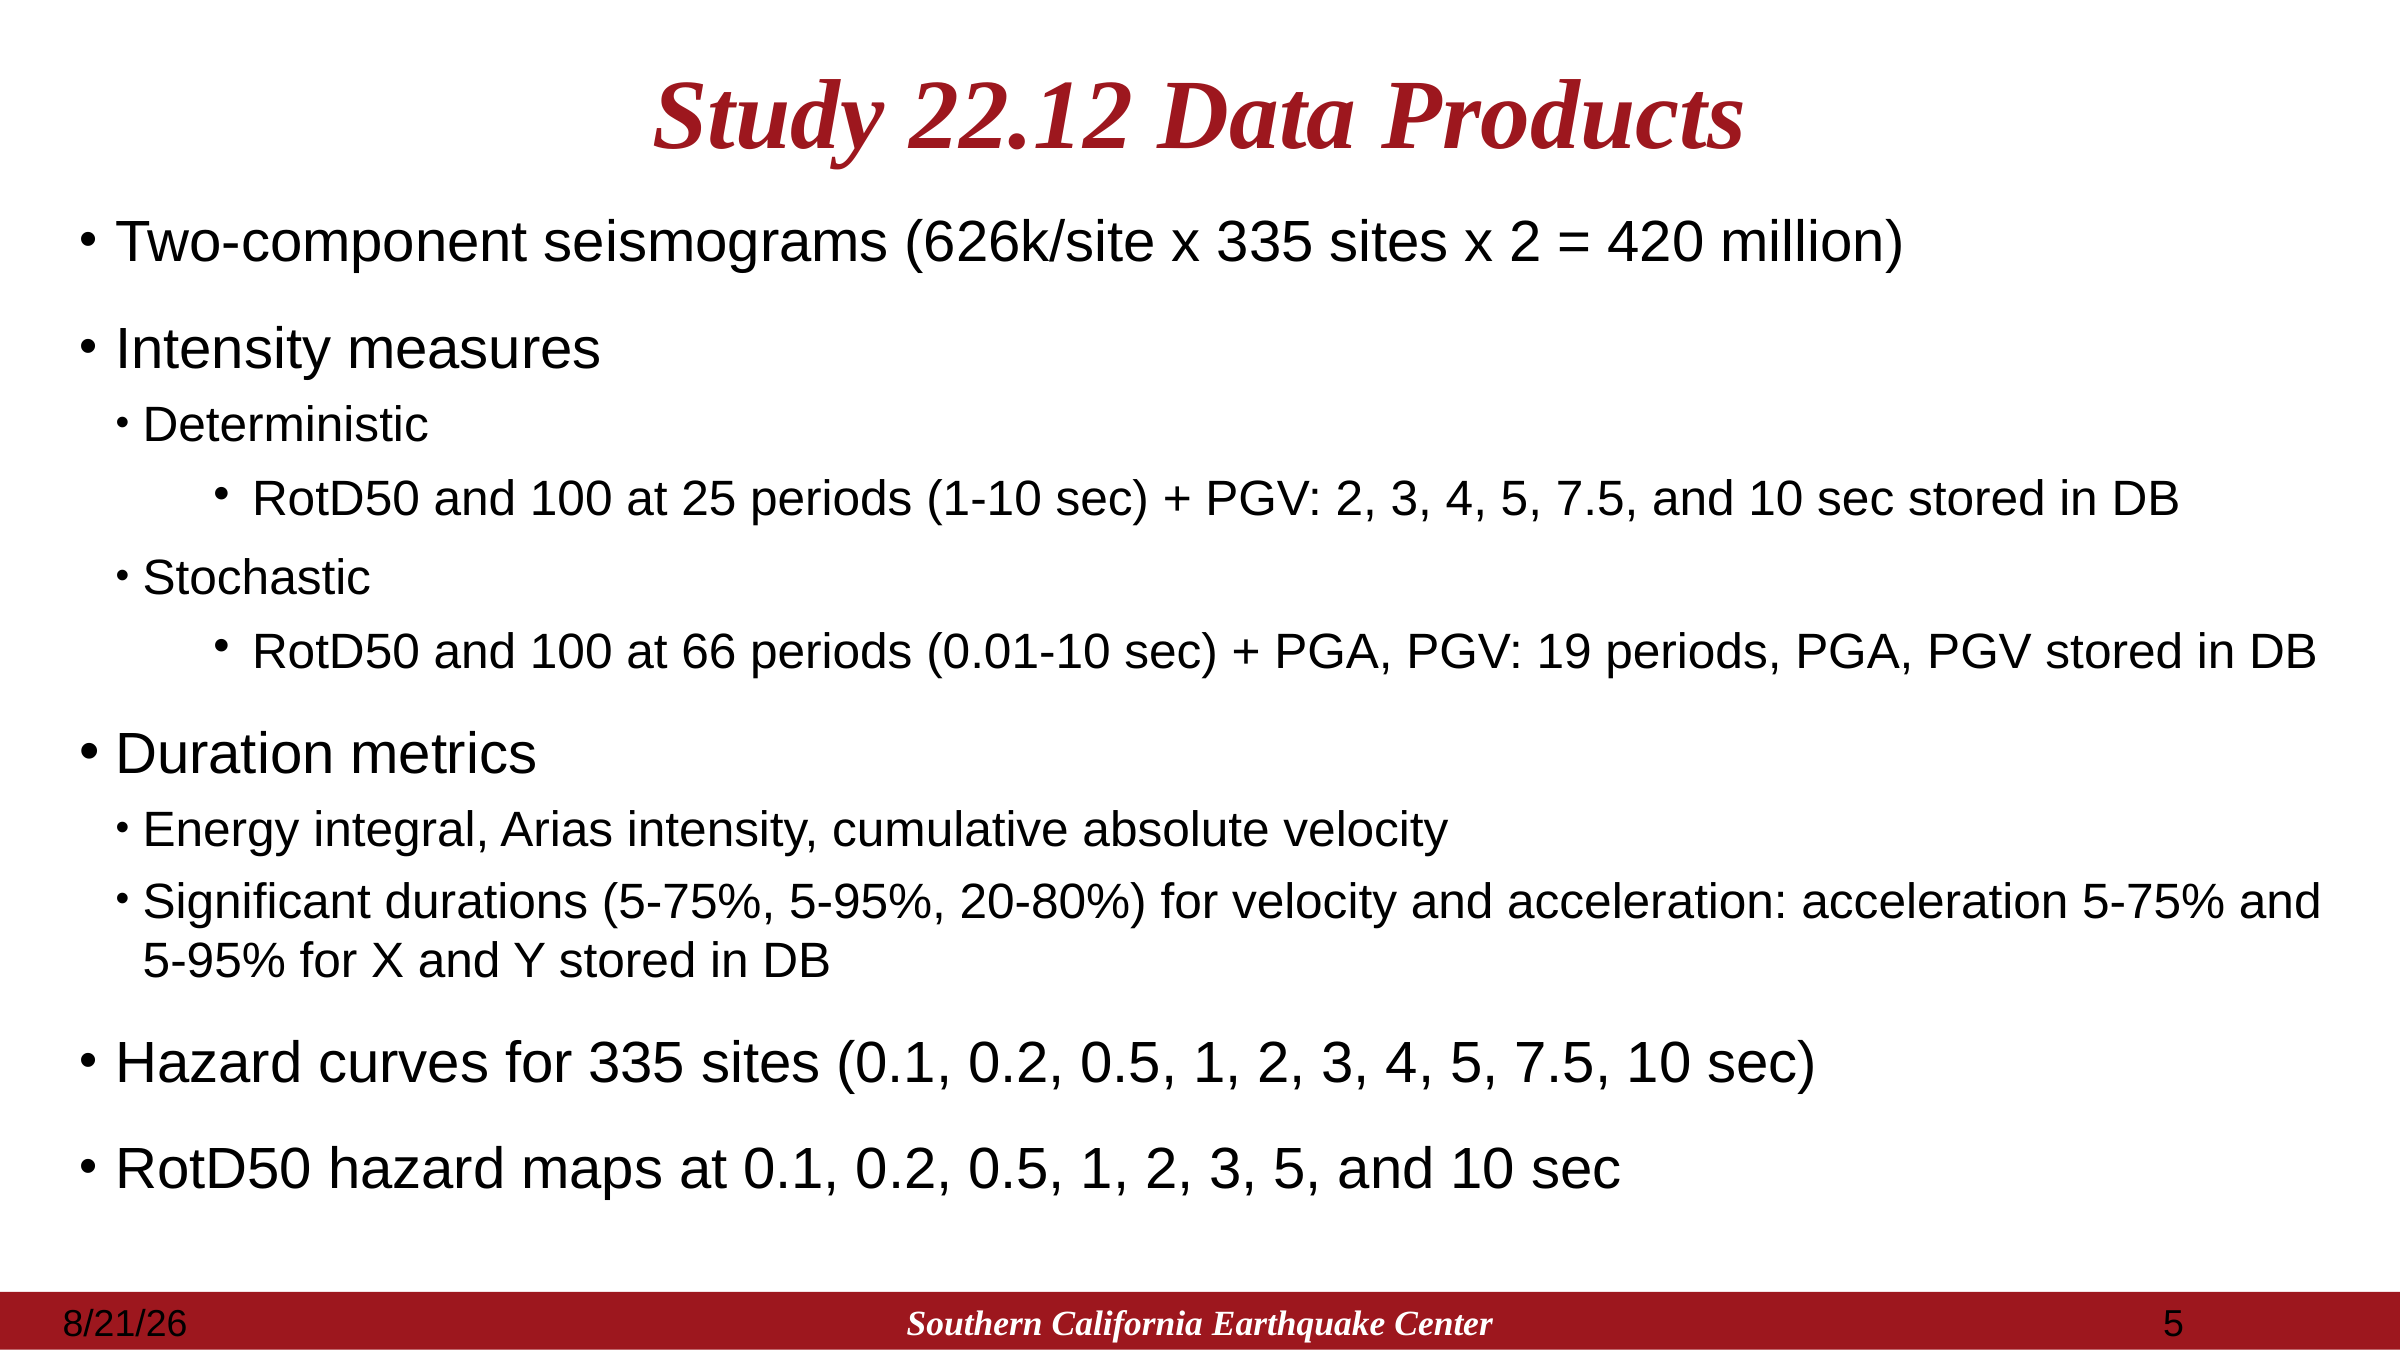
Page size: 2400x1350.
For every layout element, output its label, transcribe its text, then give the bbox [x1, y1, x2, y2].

text_box <number> [2145, 1303, 2371, 1339]
text_box Southern California Earthquake Center [794, 1285, 1605, 1350]
text_box Two-component seismograms (626k/site x 335 sites x 2 = 420 million) Intensity measures Deterministic RotD50 and 100 at 25 periods (1-10 sec) + PGV: 2, 3, 4, 5, 7.5, and 10 sec stored in DB Stochastic RotD50 and 100 at 66 periods (0.01-10 sec) + PGA, PGV: 19 periods, PGA, PGV stored in DB Duration metrics Energy integral, Arias intensity, cumulative absolute velocity Significant durations (5-75%, 5-95%, 20-80%) for velocity and acceleration: acceleration 5-75% and 5-95% for X and Y stored in DB Hazard curves for 335 sites (0.1, 0.2, 0.5, 1, 2, 3, 4, 5, 7.5, 10 sec) RotD50 hazard maps at 0.1, 0.2, 0.5, 1, 2, 3, 5, and 10 sec [59, 195, 2341, 1260]
text_box 04/11/2023 [44, 1303, 320, 1339]
text_box Study 22.12 Data Products [59, 53, 2341, 180]
